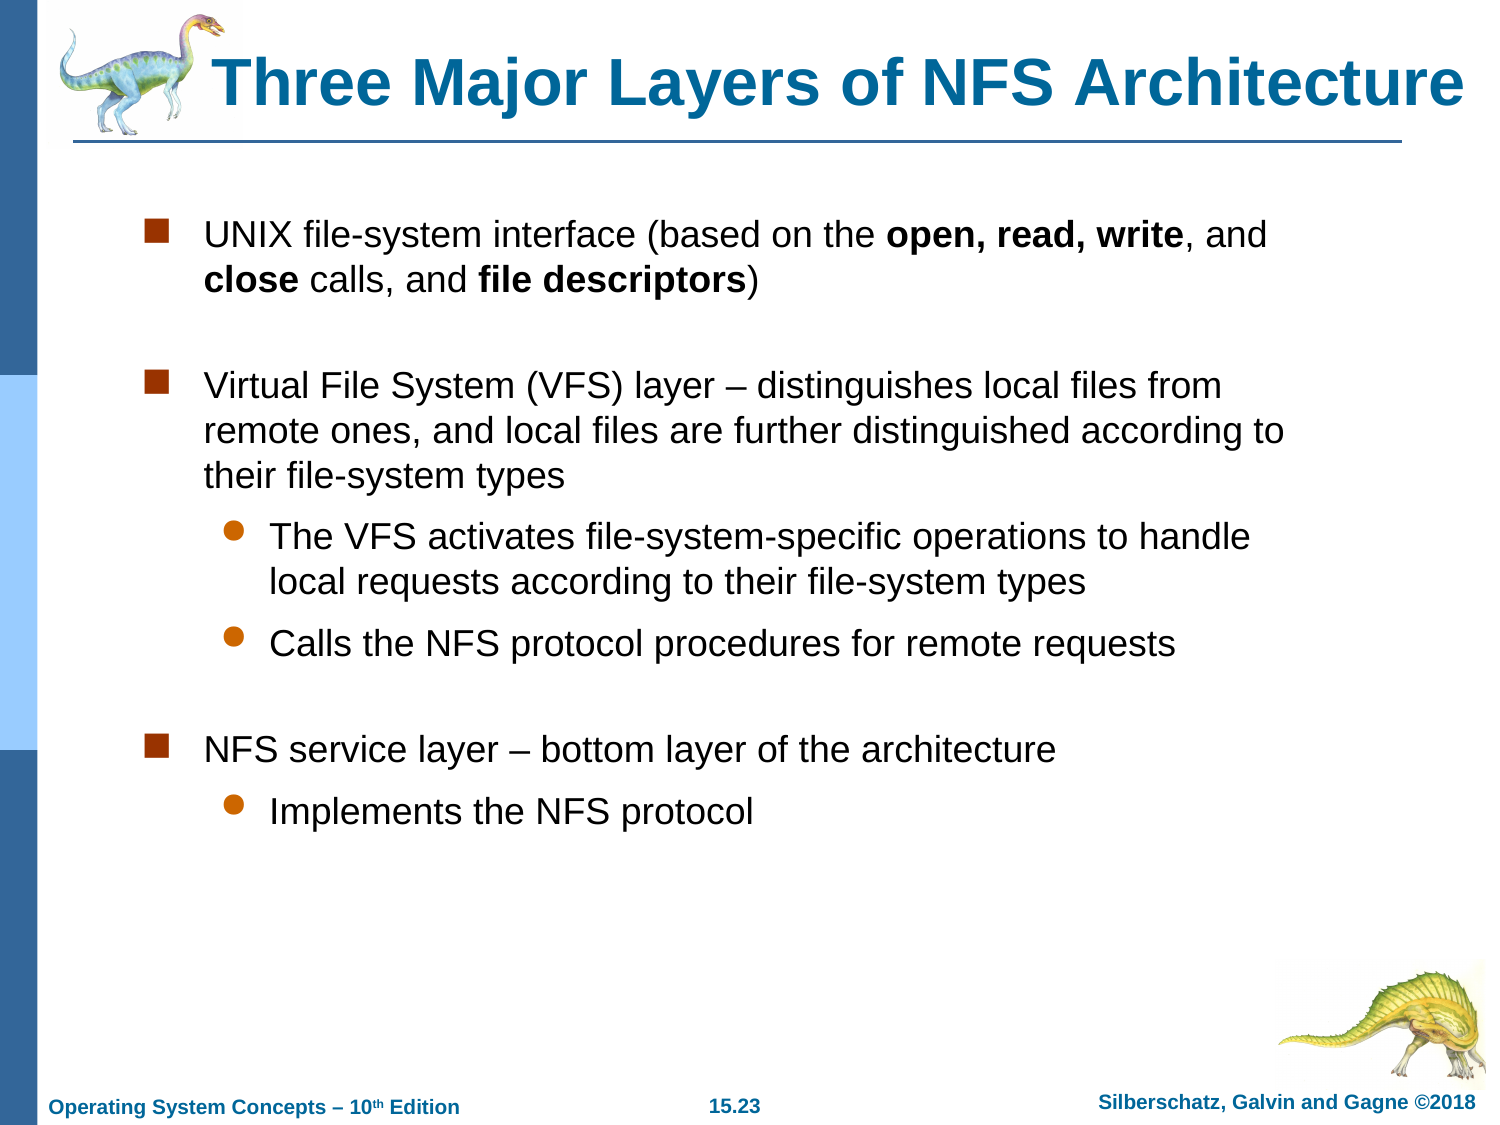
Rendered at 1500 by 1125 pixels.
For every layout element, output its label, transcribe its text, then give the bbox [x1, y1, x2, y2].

picture [1415, 1094, 1423, 1099]
title Three Major Layers of NFS Architecture [188, 51, 1500, 127]
picture [1275, 959, 1486, 1090]
list UNIX file-system interface (based on the open, read, write, and close calls, and file descriptors) Virtual File System (VFS) layer – distinguishes local files from remote ones, and local files are further distinguished according to their file-system types The VFS activates file-system-specific operations to handle local requests according to their file-system types Calls the NFS protocol procedures for remote requests NFS service layer – bottom layer of the architecture Implements the NFS protocol [132, 202, 1340, 946]
picture [46, 0, 243, 149]
